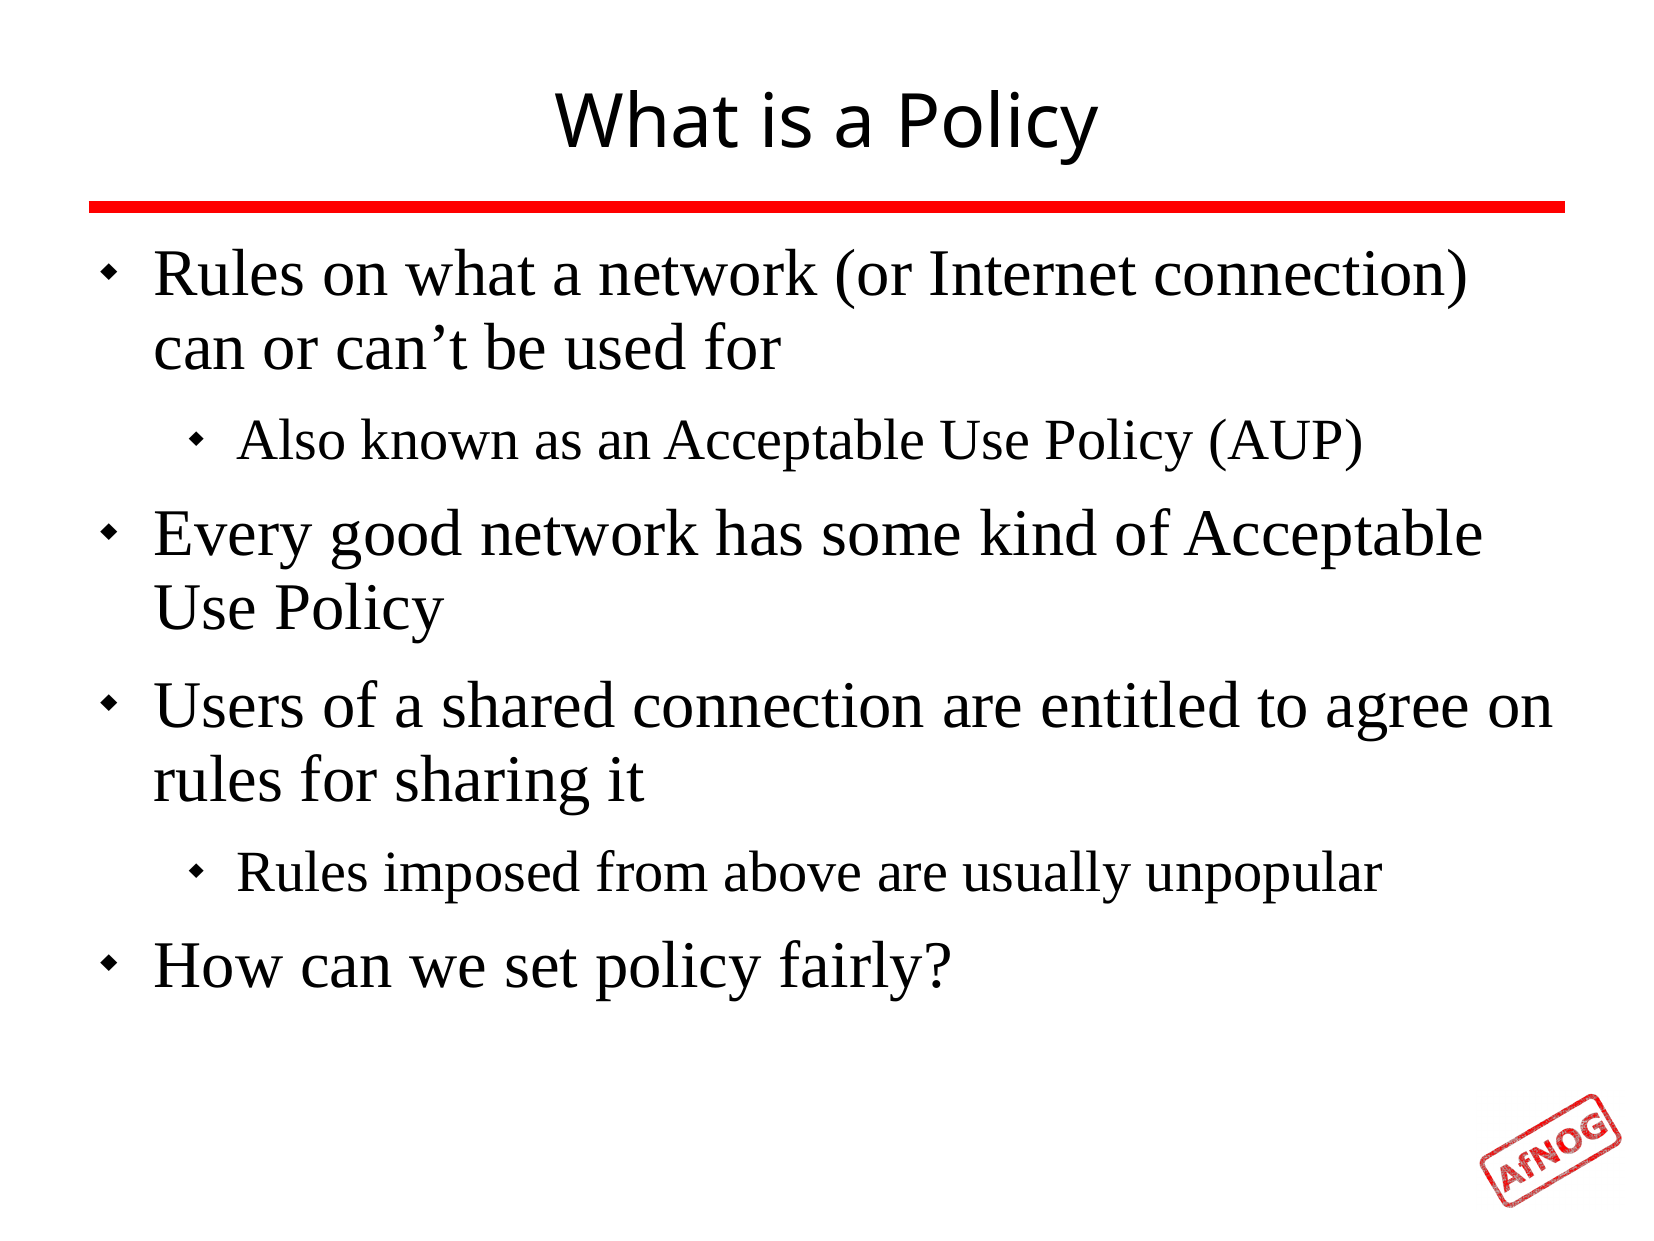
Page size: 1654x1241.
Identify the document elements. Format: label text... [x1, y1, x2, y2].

picture [1476, 1090, 1625, 1211]
list Rules on what a network (or Internet connection) can or can’t be used for Also known as an Acceptable Use Policy (AUP) Every good network has some kind of Acceptable Use Policy Users of a shared connection are entitled to agree on rules for sharing it Rules imposed from above are usually unpopular How can we set policy fairly? [82, 236, 1571, 1108]
title What is a Policy [82, 29, 1571, 207]
